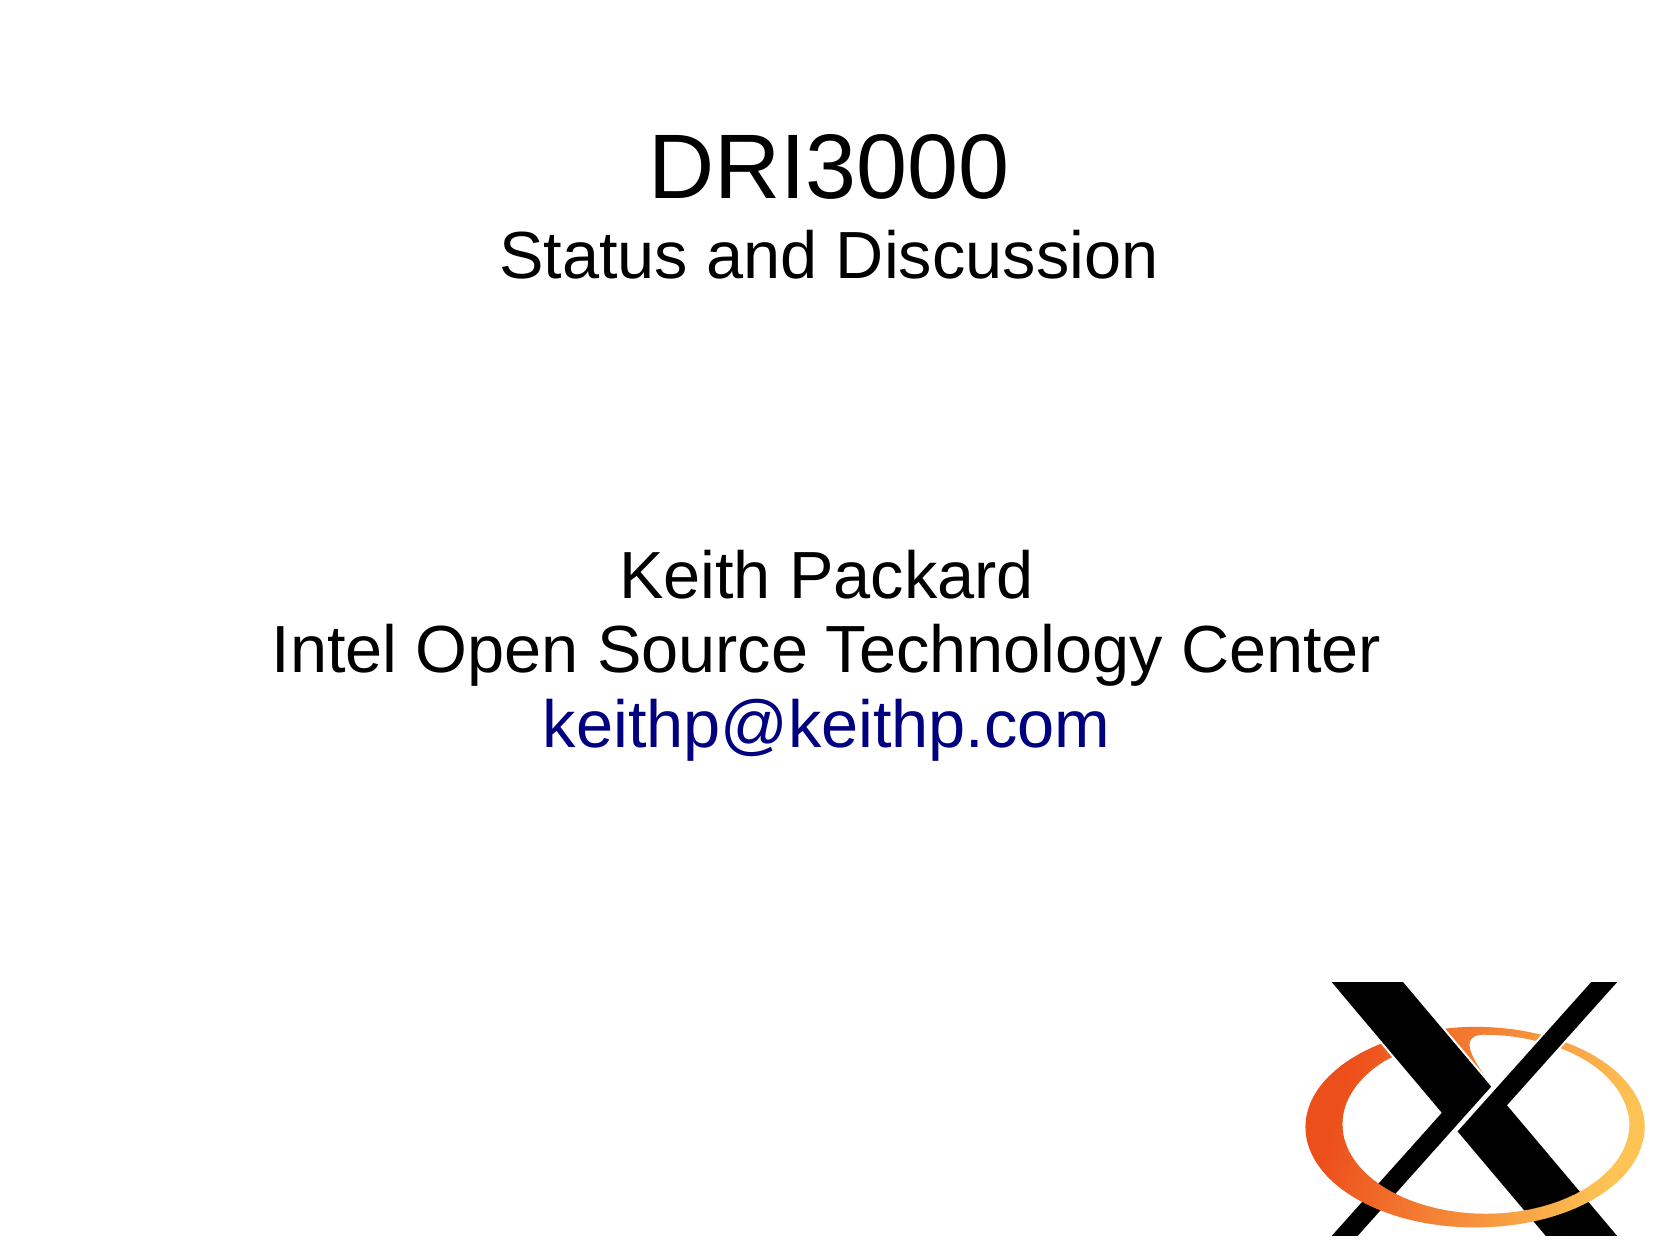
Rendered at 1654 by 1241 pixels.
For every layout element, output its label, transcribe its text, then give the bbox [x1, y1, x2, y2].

title DRI3000 Status and Discussion [84, 100, 1574, 308]
subtitle Keith Packard Intel Open Source Technology Center keithp@keithp.com [82, 290, 1571, 1010]
